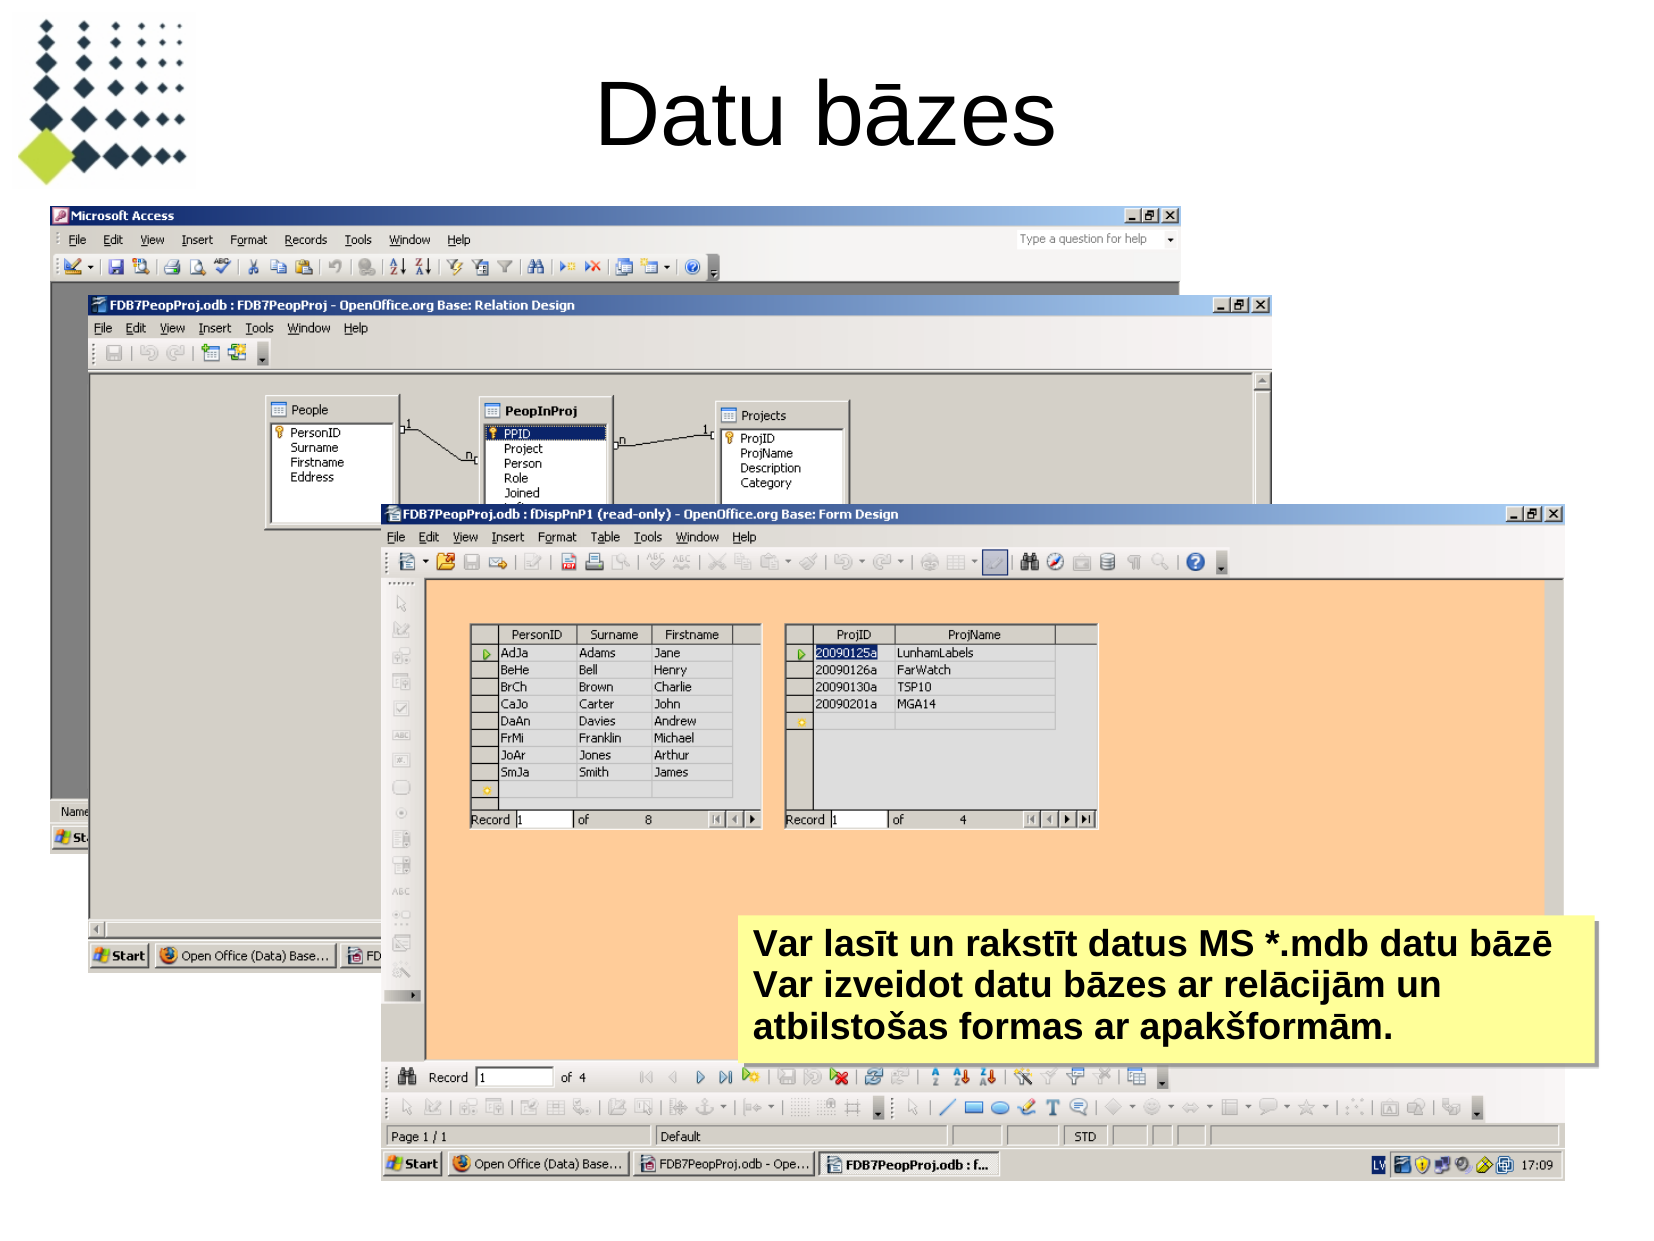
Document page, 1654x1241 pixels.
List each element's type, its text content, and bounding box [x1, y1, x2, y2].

picture [12, 12, 196, 189]
text_box Var lasīt un rakstīt datus MS *.mdb datu bāzē Var izveidot datu bāzes ar relācijām un atbilstošas formas ar apakšformām. [738, 915, 1595, 1064]
picture [50, 206, 1565, 1181]
title Datu bāzes [82, 56, 1571, 178]
